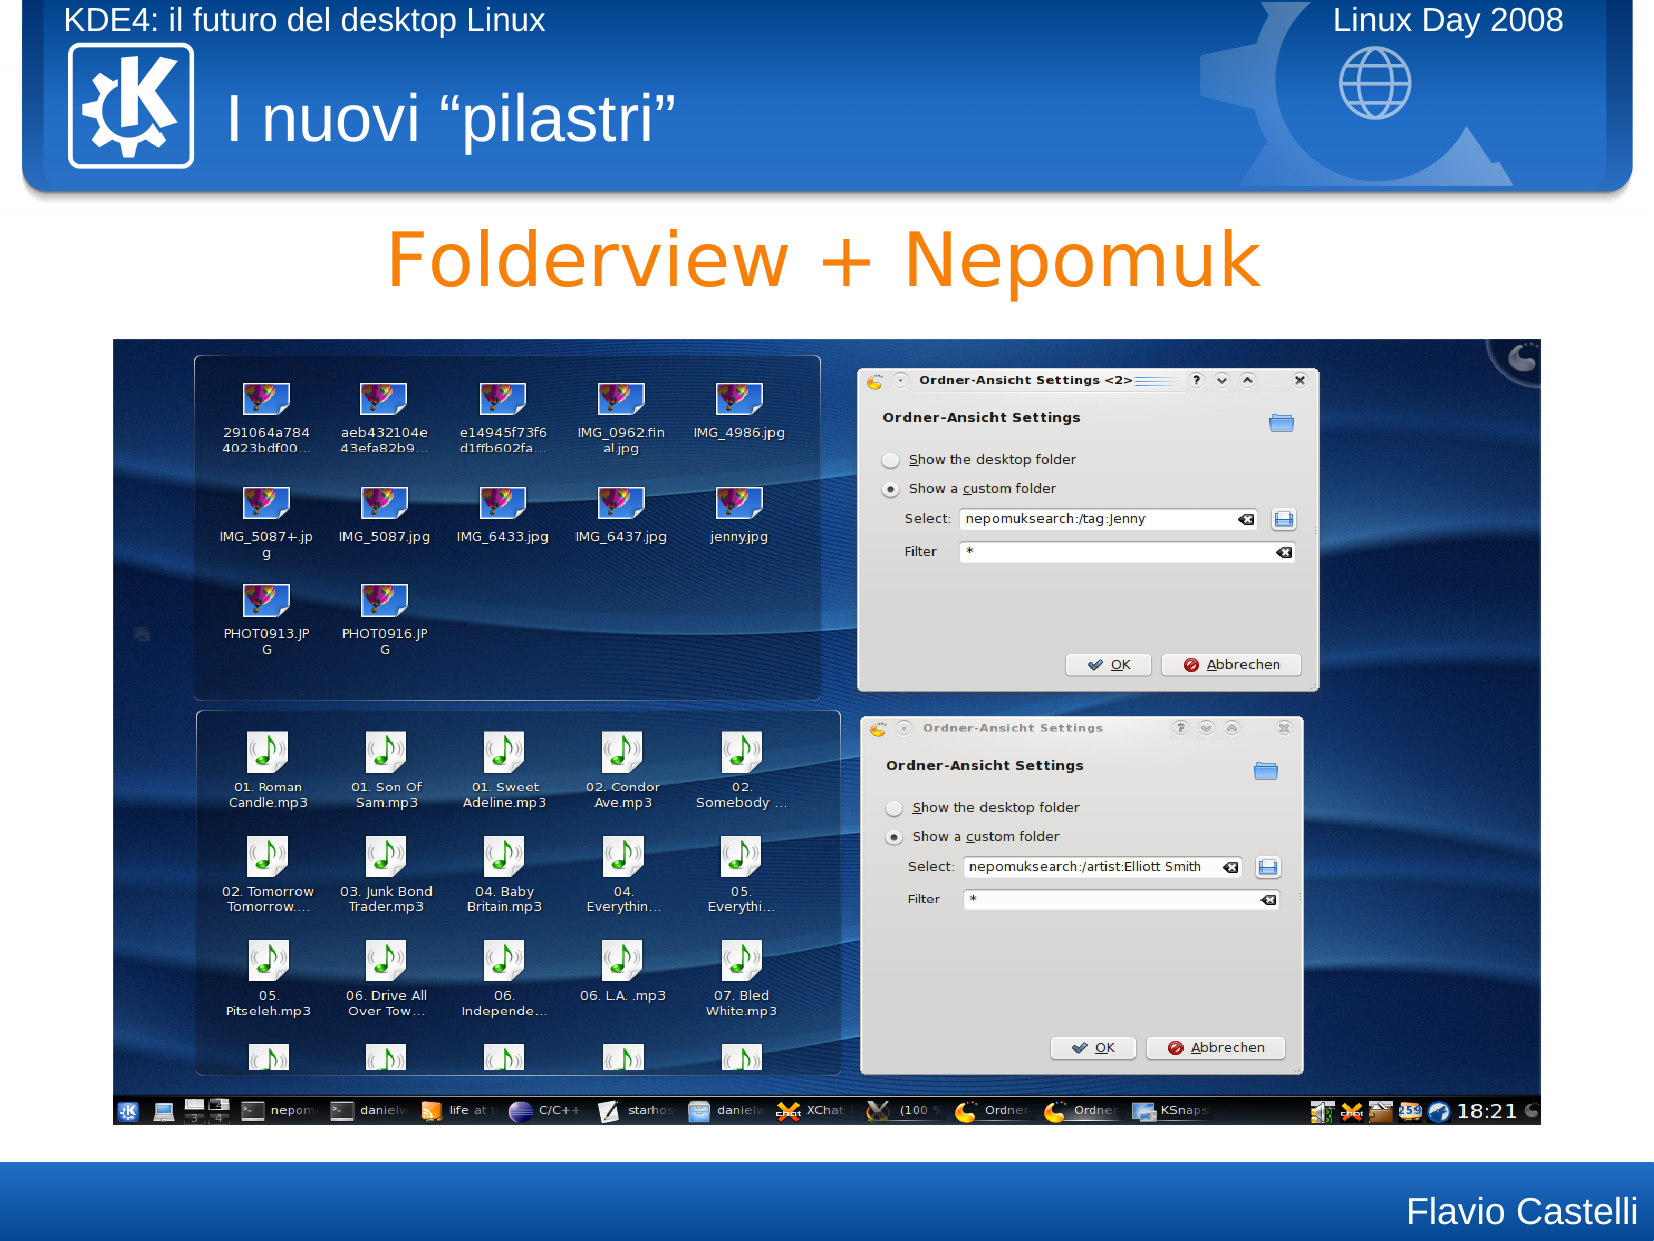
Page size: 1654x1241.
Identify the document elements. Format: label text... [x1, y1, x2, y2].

picture [113, 339, 1541, 1126]
list Folderview + Nepomuk [82, 230, 1571, 344]
picture [0, 0, 1652, 216]
title I nuovi “pilastri” [225, 49, 1571, 188]
